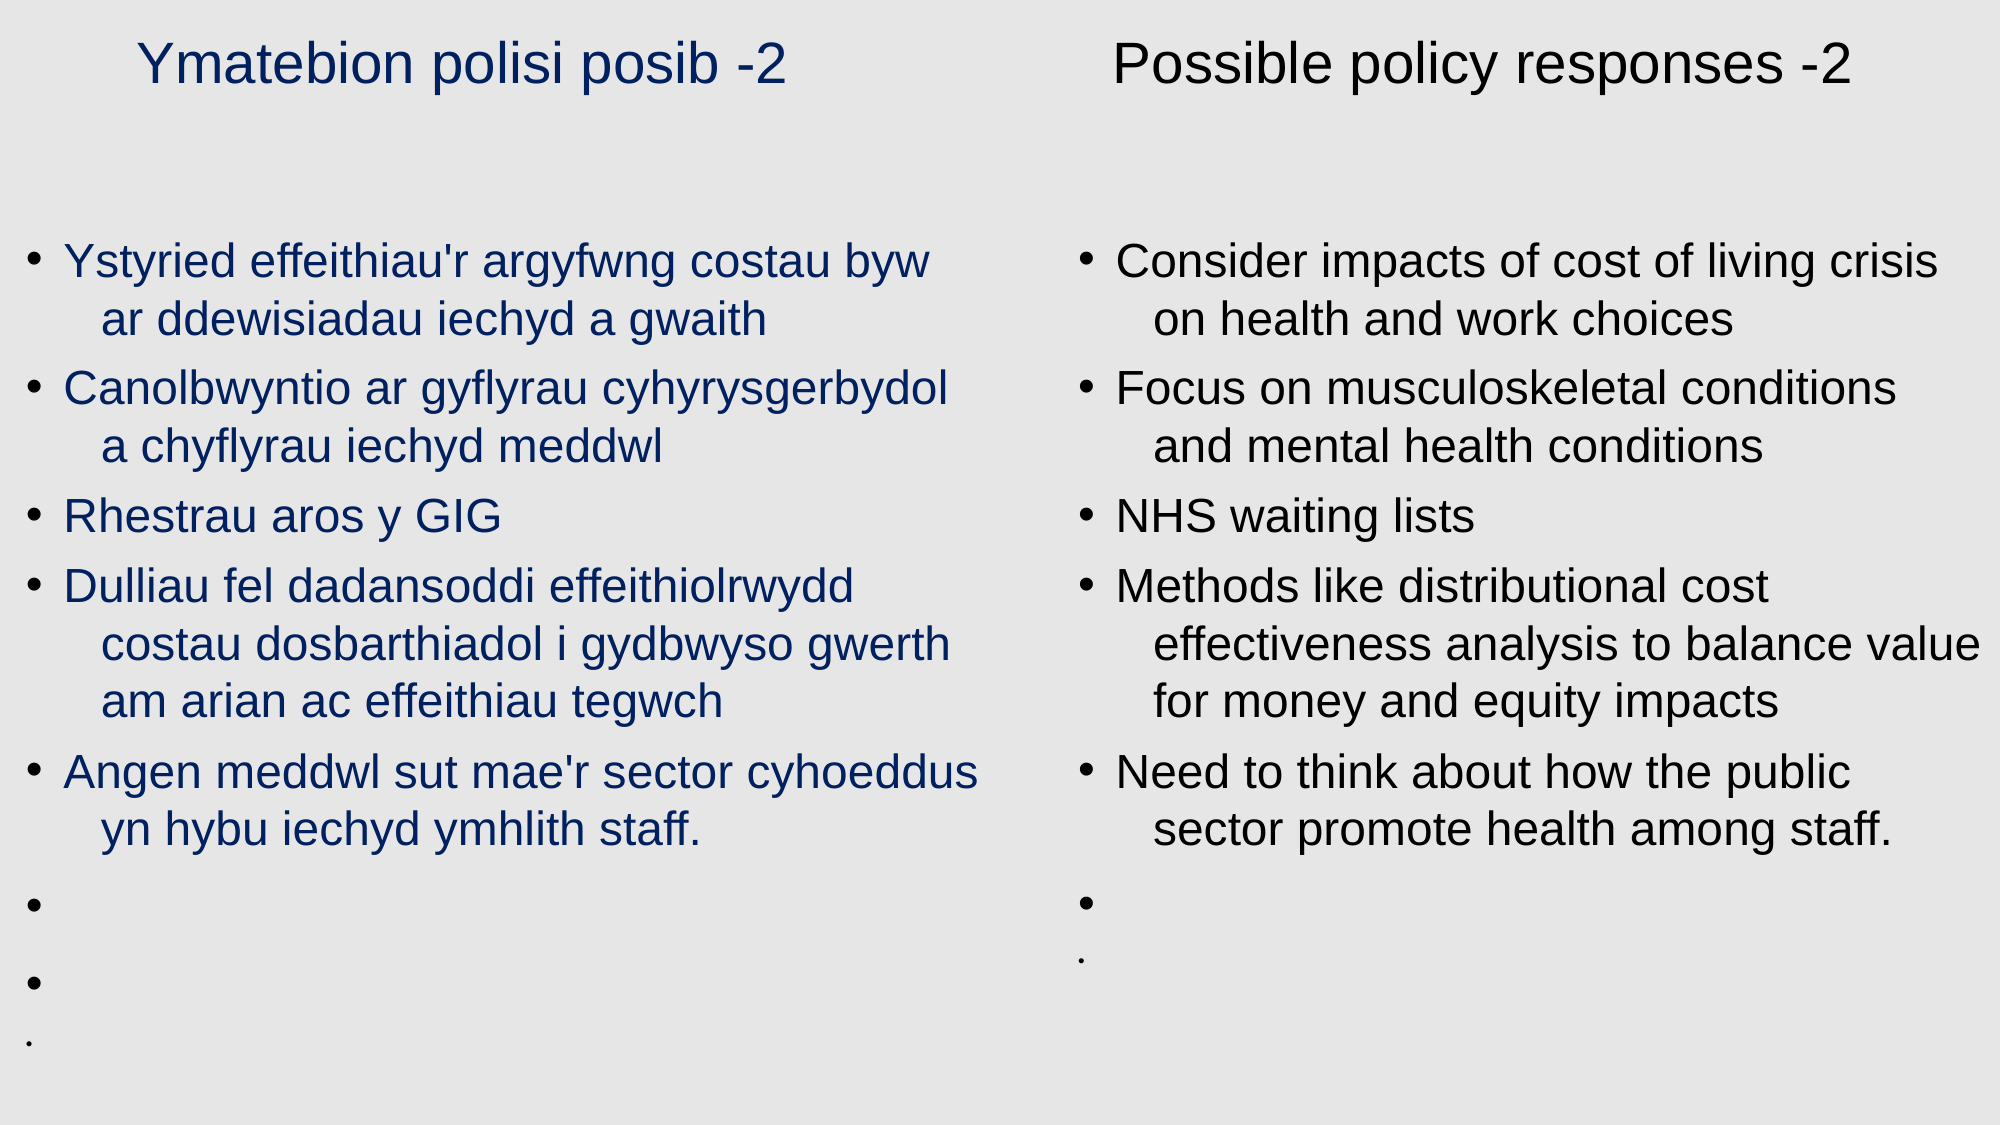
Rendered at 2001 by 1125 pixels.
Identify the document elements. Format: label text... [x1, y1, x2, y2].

text_box Ymatebion polisi posib -2 [121, 0, 935, 153]
text_box Ystyried effeithiau'r argyfwng costau byw ar ddewisiadau iechyd a gwaith Canolbwyntio ar gyflyrau cyhyrysgerbydol a chyflyrau iechyd meddwl Rhestrau aros y GIG Dulliau fel dadansoddi effeithiolrwydd costau dosbarthiadol i gydbwyso gwerth am arian ac effeithiau tegwch Angen meddwl sut mae'r sector cyhoeddus yn hybu iechyd ymhlith staff. [10, 221, 1000, 1125]
title Possible policy responses -2 [1097, 0, 1911, 153]
list Consider impacts of cost of living crisis on health and work choices Focus on musculoskeletal conditions and mental health conditions NHS waiting lists Methods like distributional cost effectiveness analysis to balance value for money and equity impacts Need to think about how the public sector promote health among staff. [1063, 221, 2000, 1072]
